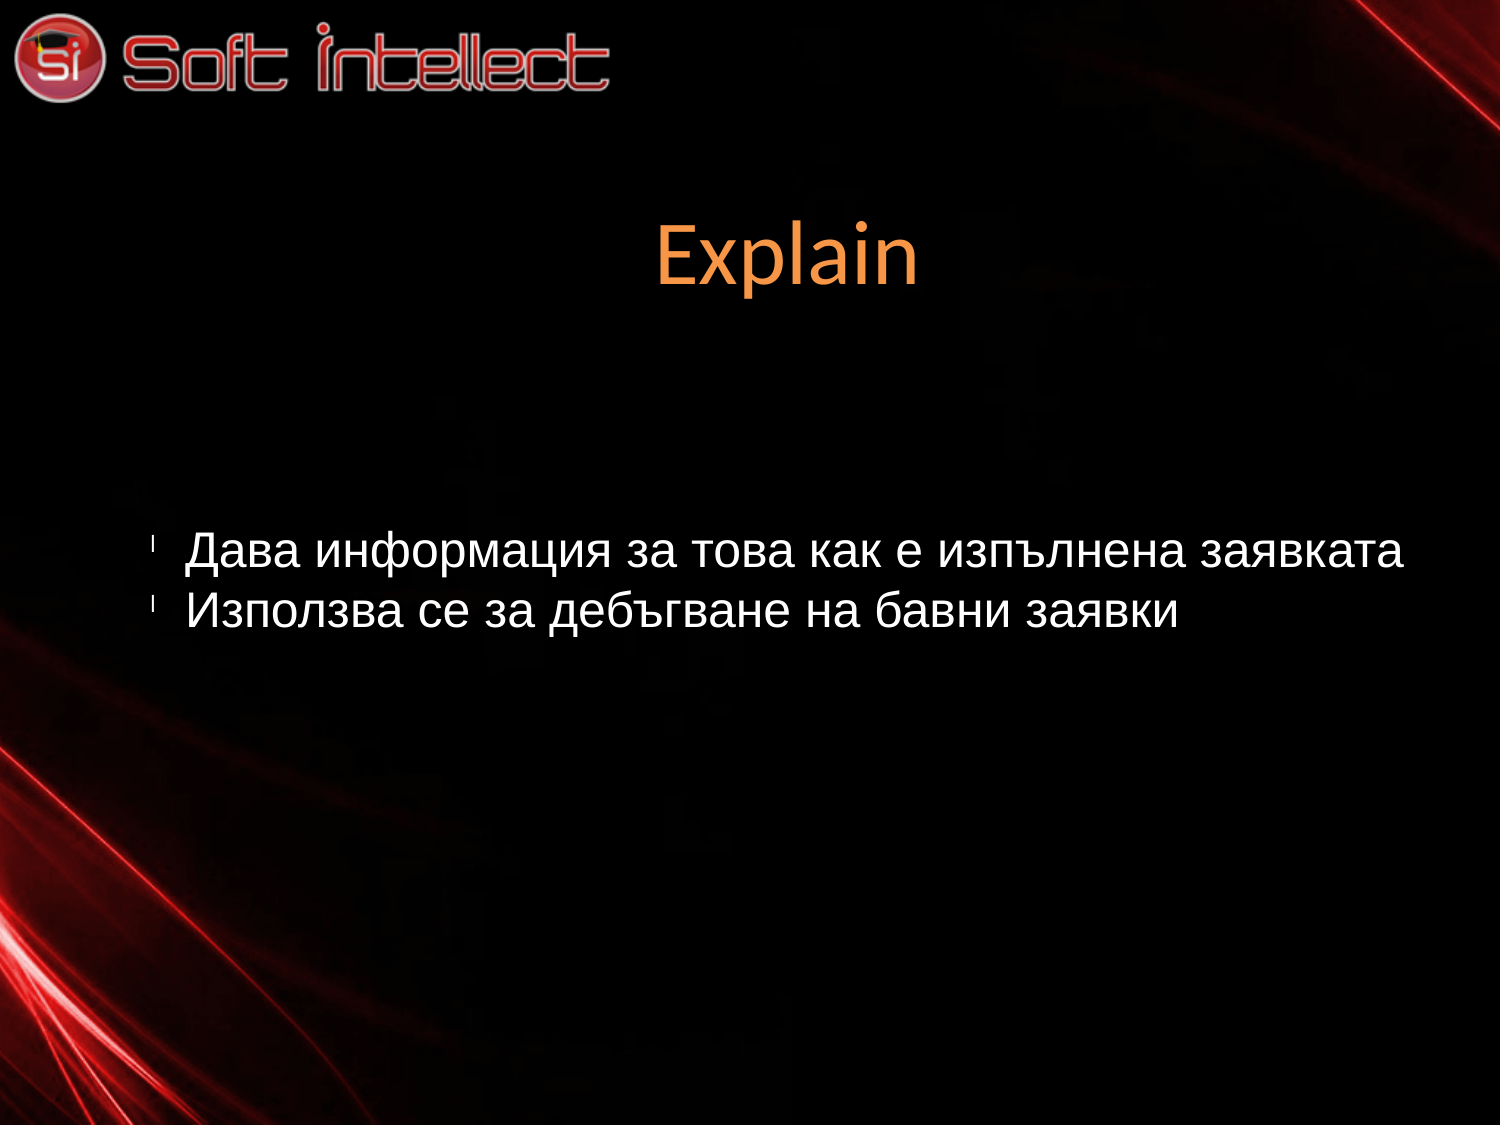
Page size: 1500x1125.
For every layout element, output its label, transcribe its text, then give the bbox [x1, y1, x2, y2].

text_box Explain [150, 127, 1425, 369]
picture [0, 0, 1500, 1125]
text_box Дава информация за това как е изпълнена заявката Използва се за дебъгване на бавни заявки [135, 510, 1470, 1125]
